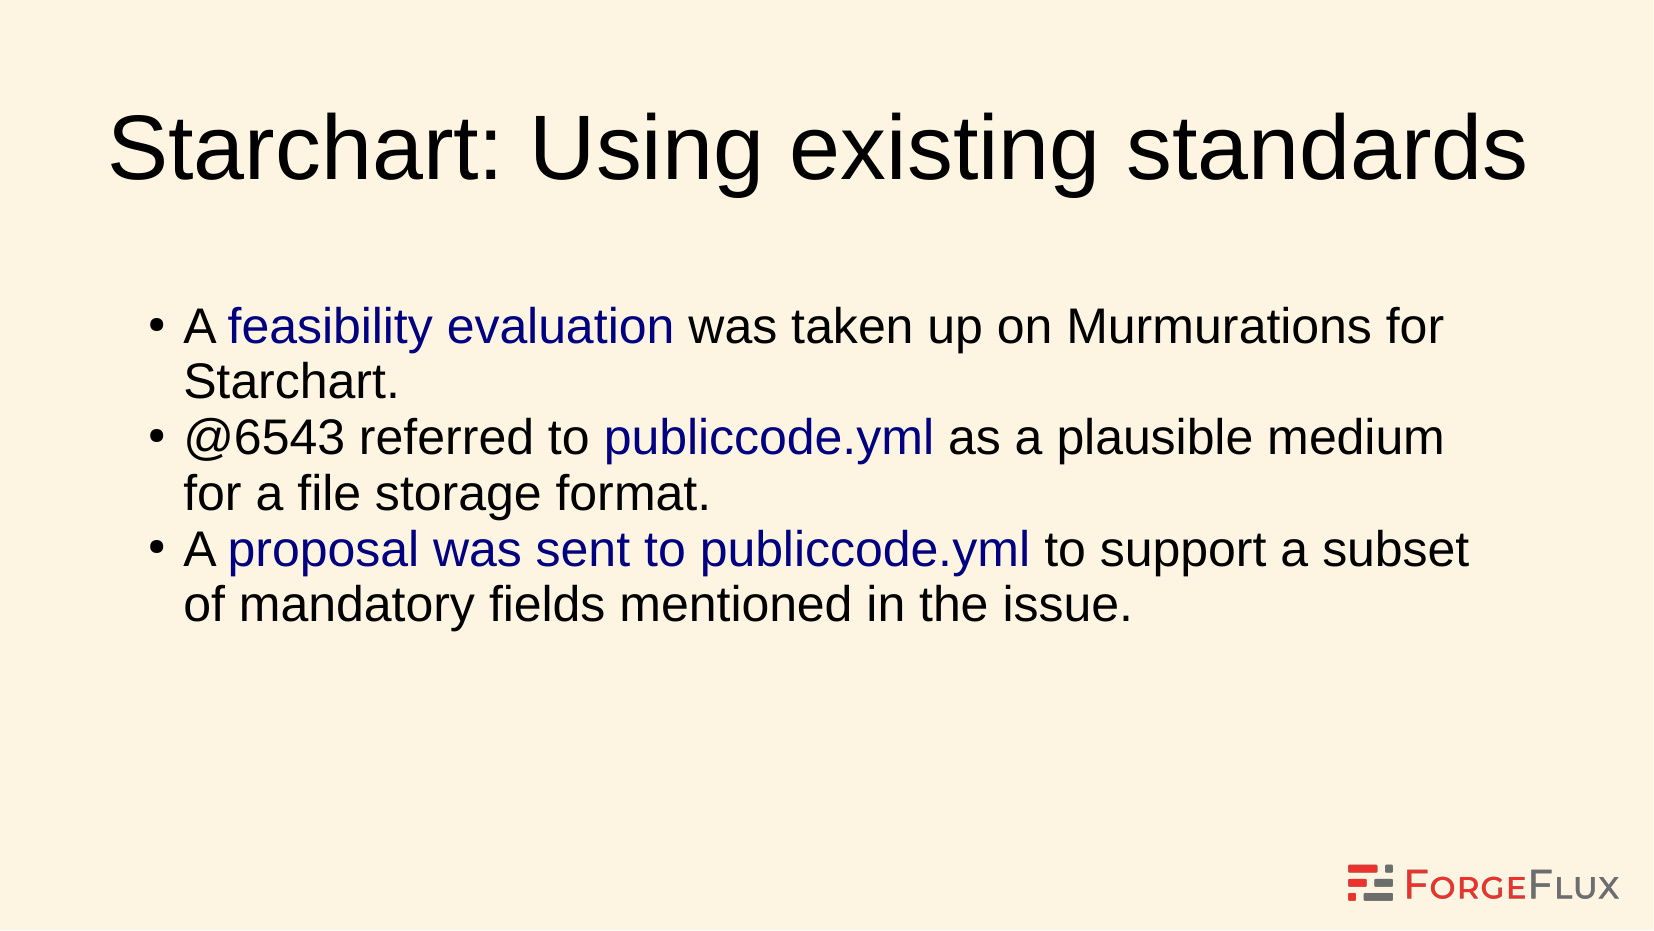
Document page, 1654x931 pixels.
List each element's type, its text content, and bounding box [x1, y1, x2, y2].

text_box A feasibility evaluation was taken up on Murmurations for Starchart. @6543 referred to publiccode.yml as a plausible medium for a file storage format. A proposal was sent to publiccode.yml to support a subset of mandatory fields mentioned in the issue. [133, 290, 1521, 640]
title Starchart: Using existing standards [75, 56, 1564, 240]
picture [1317, 824, 1651, 931]
